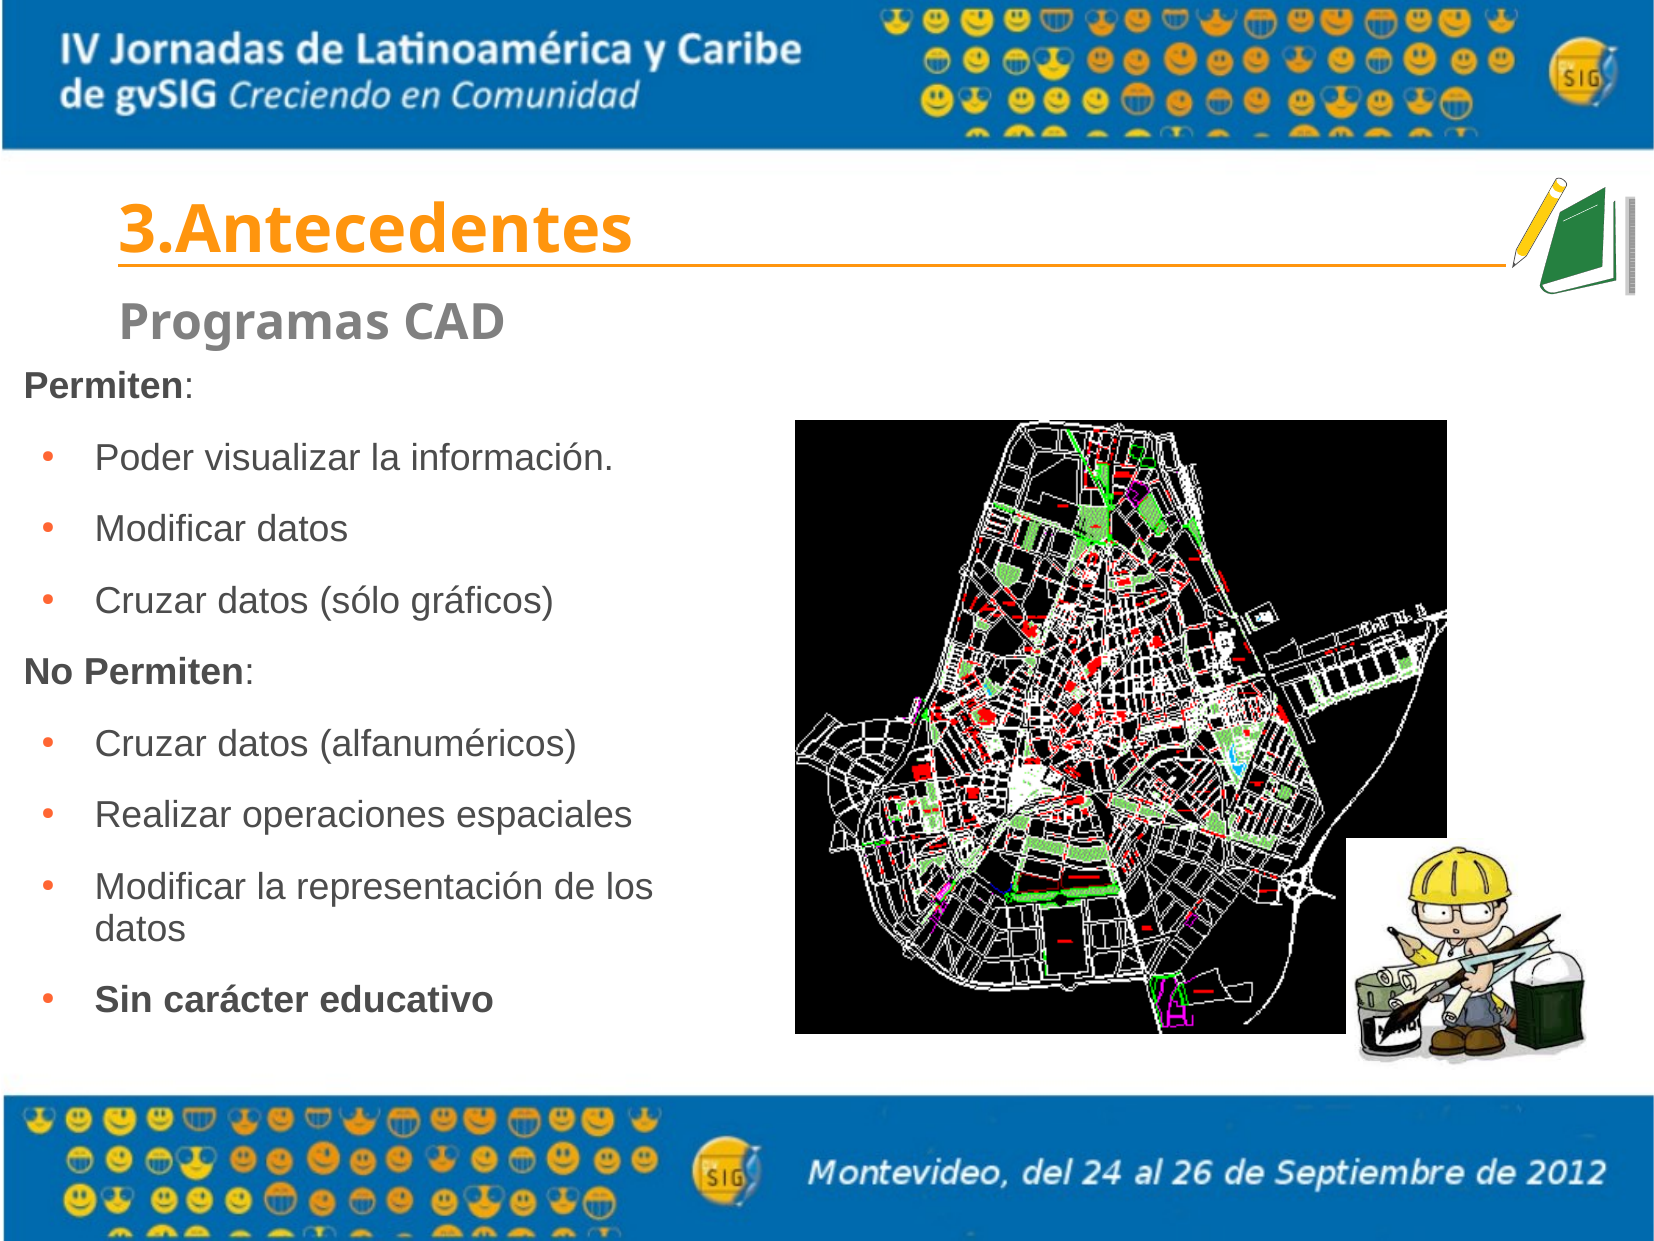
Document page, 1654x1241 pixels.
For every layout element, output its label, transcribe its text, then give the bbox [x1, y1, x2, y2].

title 3.Antecedentes [118, 187, 1511, 266]
list Permiten: Poder visualizar la información. Modificar datos Cruzar datos (sólo gráficos) No Permiten: Cruzar datos (alfanuméricos) Realizar operaciones espaciales Modificar la representación de los datos Sin carácter educativo [23, 364, 697, 1022]
title Programas CAD [118, 276, 857, 365]
picture [1, 0, 1654, 1241]
